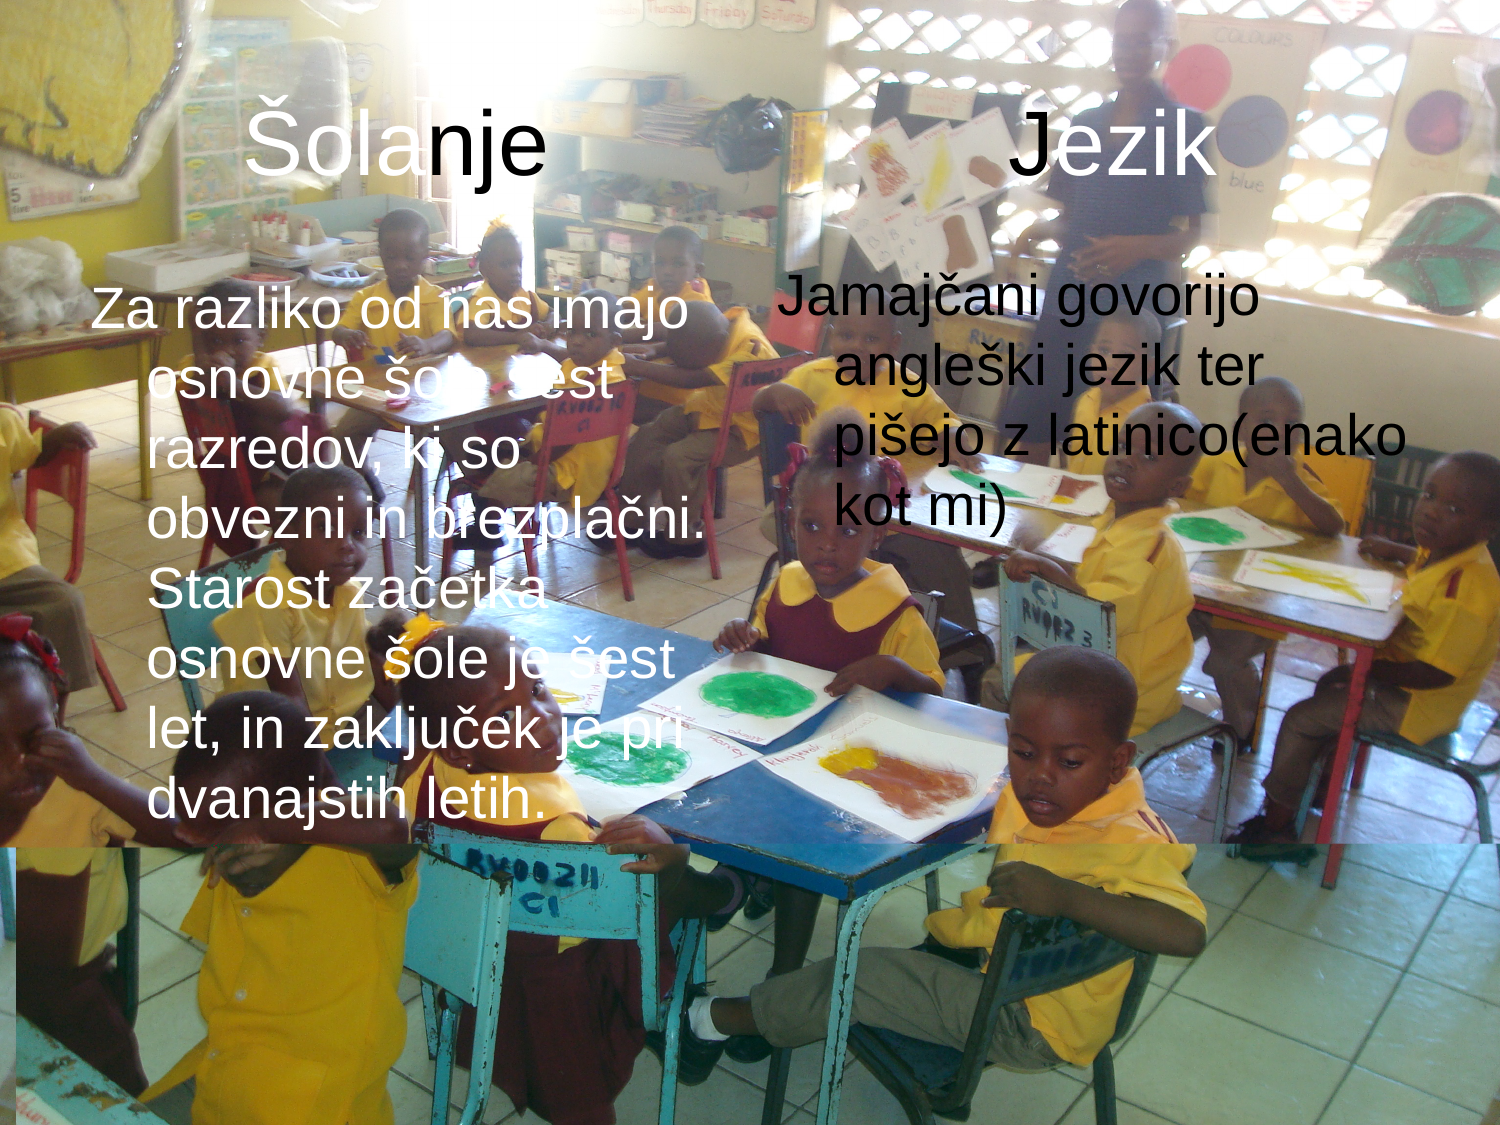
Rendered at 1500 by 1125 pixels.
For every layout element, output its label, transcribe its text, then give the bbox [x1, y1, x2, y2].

picture [0, 0, 1500, 1125]
title Šolanje Jezik [75, 45, 1425, 233]
list Jamajčani govorijo angleški jezik ter pišejo z latinico(enako kot mi) [762, 249, 1425, 993]
list Za razliko od nas imajo osnovne šole šest razredov, ki so obvezni in brezplačni. Starost začetka osnovne šole je šest let, in zaključek je pri dvanajstih letih. [75, 262, 738, 1005]
